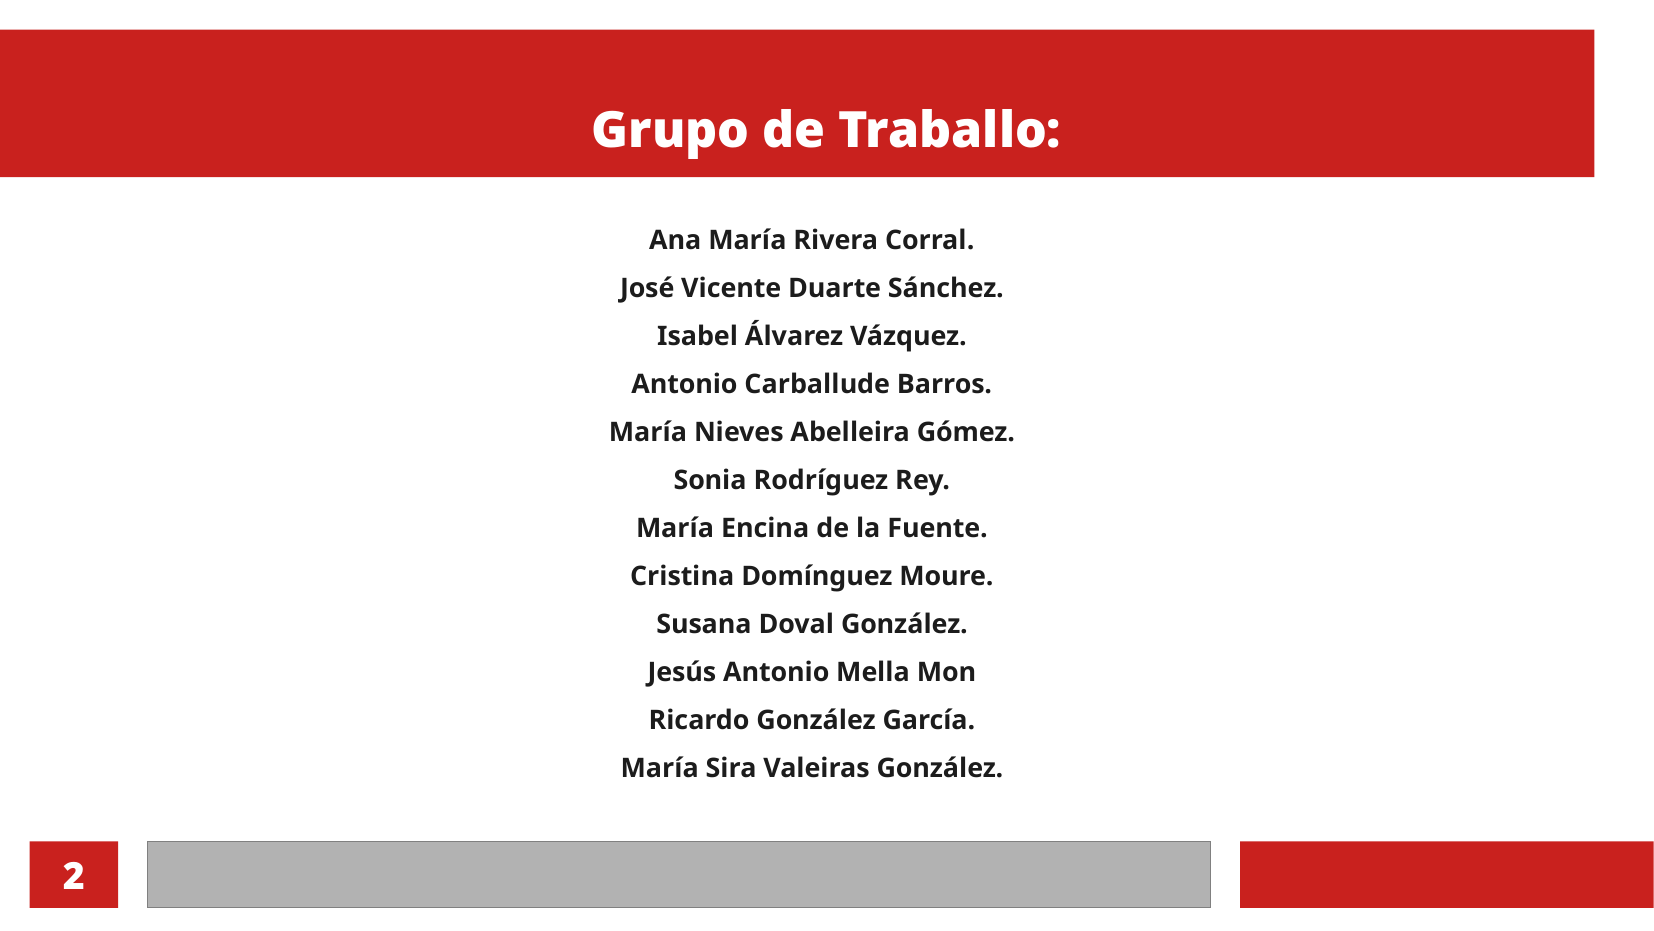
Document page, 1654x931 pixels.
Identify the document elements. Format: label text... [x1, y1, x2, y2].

list Ana María Rivera Corral. José Vicente Duarte Sánchez. Isabel Álvarez Vázquez. Antonio Carballude Barros. María Nieves Abelleira Gómez. Sonia Rodríguez Rey. María Encina de la Fuente. Cristina Domínguez Moure. Susana Doval González. Jesús Antonio Mella Mon Ricardo González García. María Sira Valeiras González. [59, 221, 1565, 798]
title Grupo de Traballo: [59, 44, 1595, 163]
